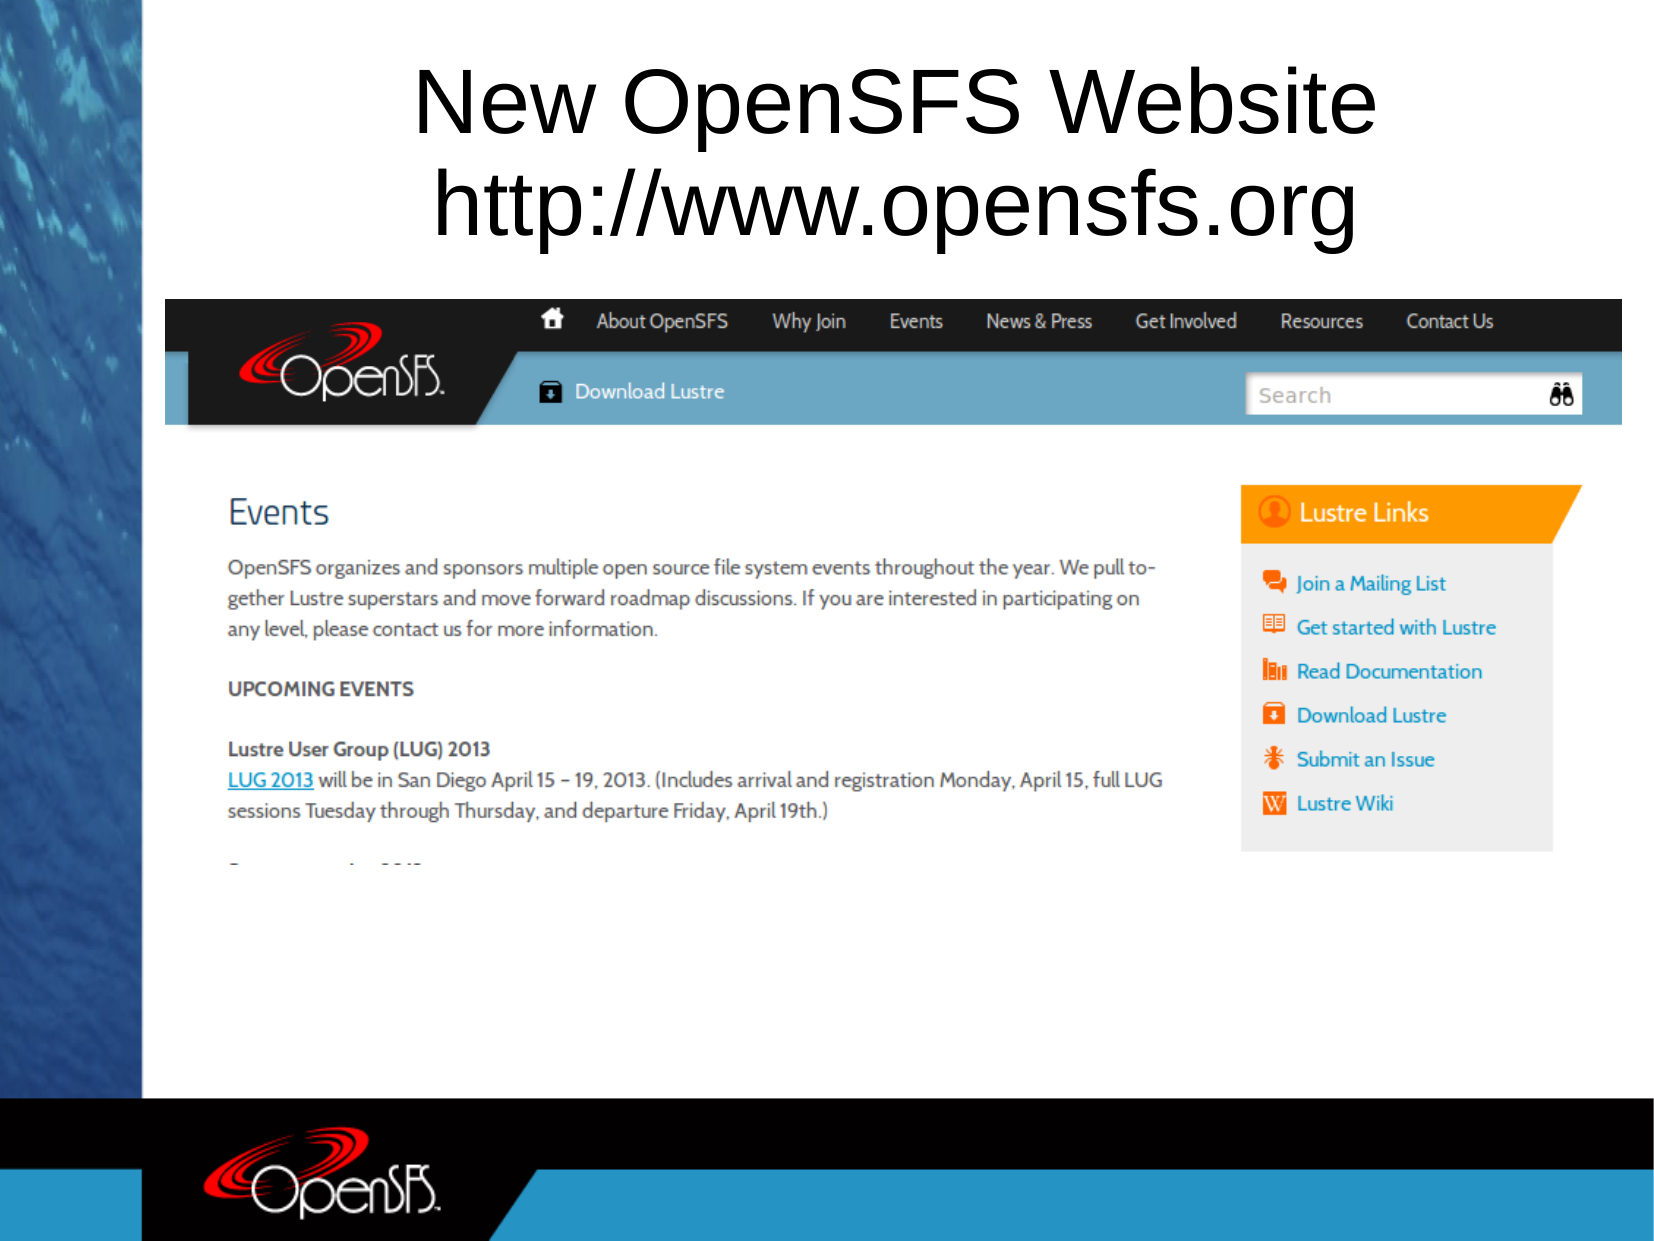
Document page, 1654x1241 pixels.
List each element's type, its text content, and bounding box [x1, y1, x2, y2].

picture [0, 0, 1654, 1241]
title New OpenSFS Website http://www.opensfs.org [163, 49, 1630, 257]
